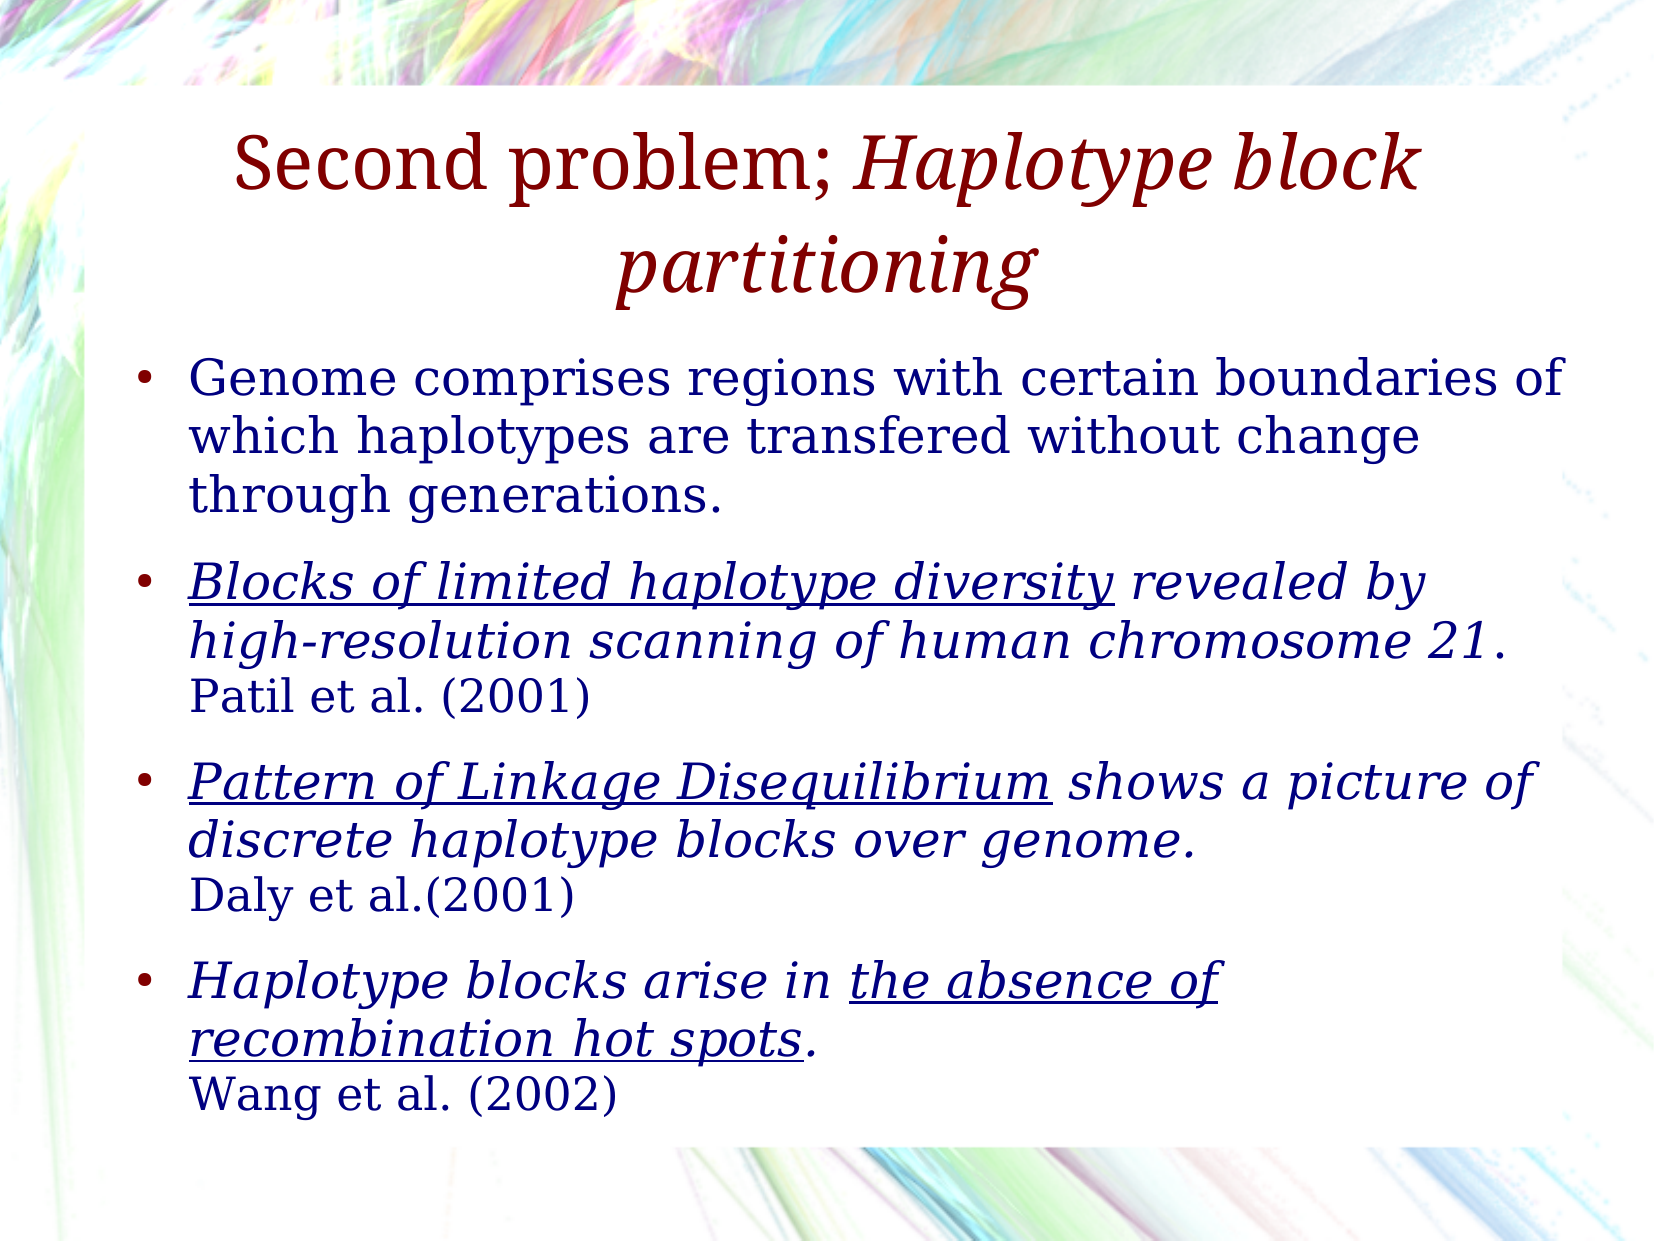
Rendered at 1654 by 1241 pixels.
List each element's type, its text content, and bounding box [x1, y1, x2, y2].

picture [0, 0, 1654, 1241]
title Second problem; Haplotype block partitioning [82, 115, 1571, 309]
list Genome comprises regions with certain boundaries of which haplotypes are transfered without change through generations. Blocks of limited haplotype diversity revealed by high-resolution scanning of human chromosome 21. Patil et al. (2001) Pattern of Linkage Disequilibrium shows a picture of discrete haplotype blocks over genome. Daly et al.(2001) Haplotype blocks arise in the absence of recombination hot spots. Wang et al. (2002) [118, 349, 1571, 1153]
